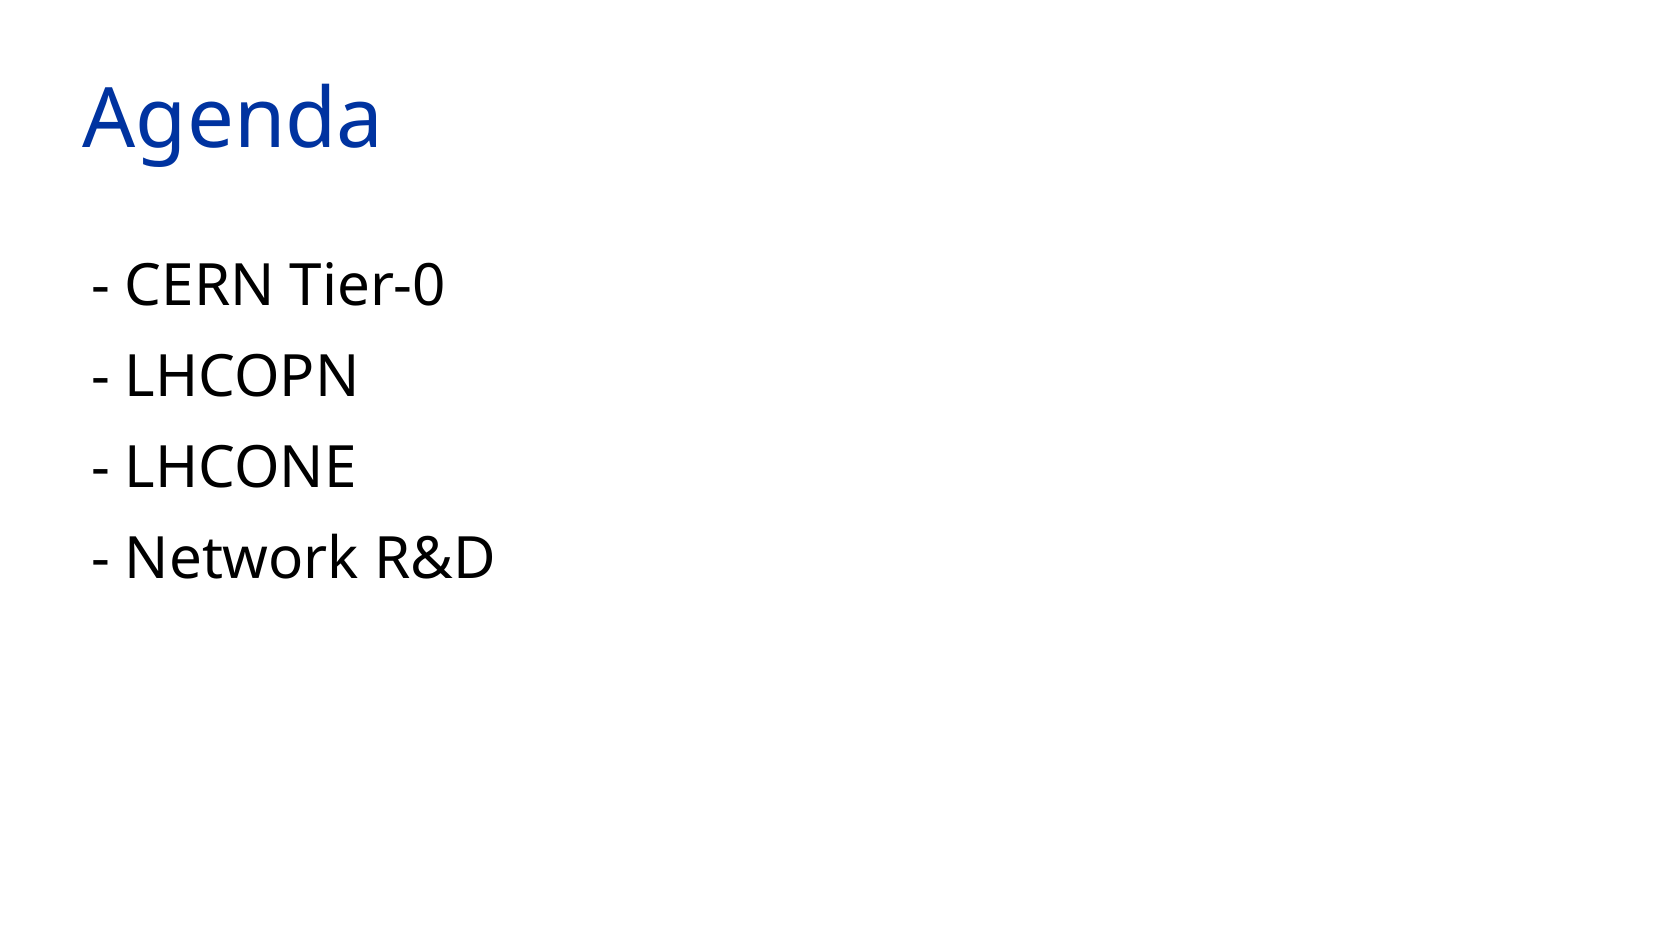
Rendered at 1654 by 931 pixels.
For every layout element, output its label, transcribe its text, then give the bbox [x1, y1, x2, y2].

text_box - CERN Tier-0 - LHCOPN - LHCONE - Network R&D [76, 236, 1601, 931]
title Agenda [82, 37, 1571, 193]
